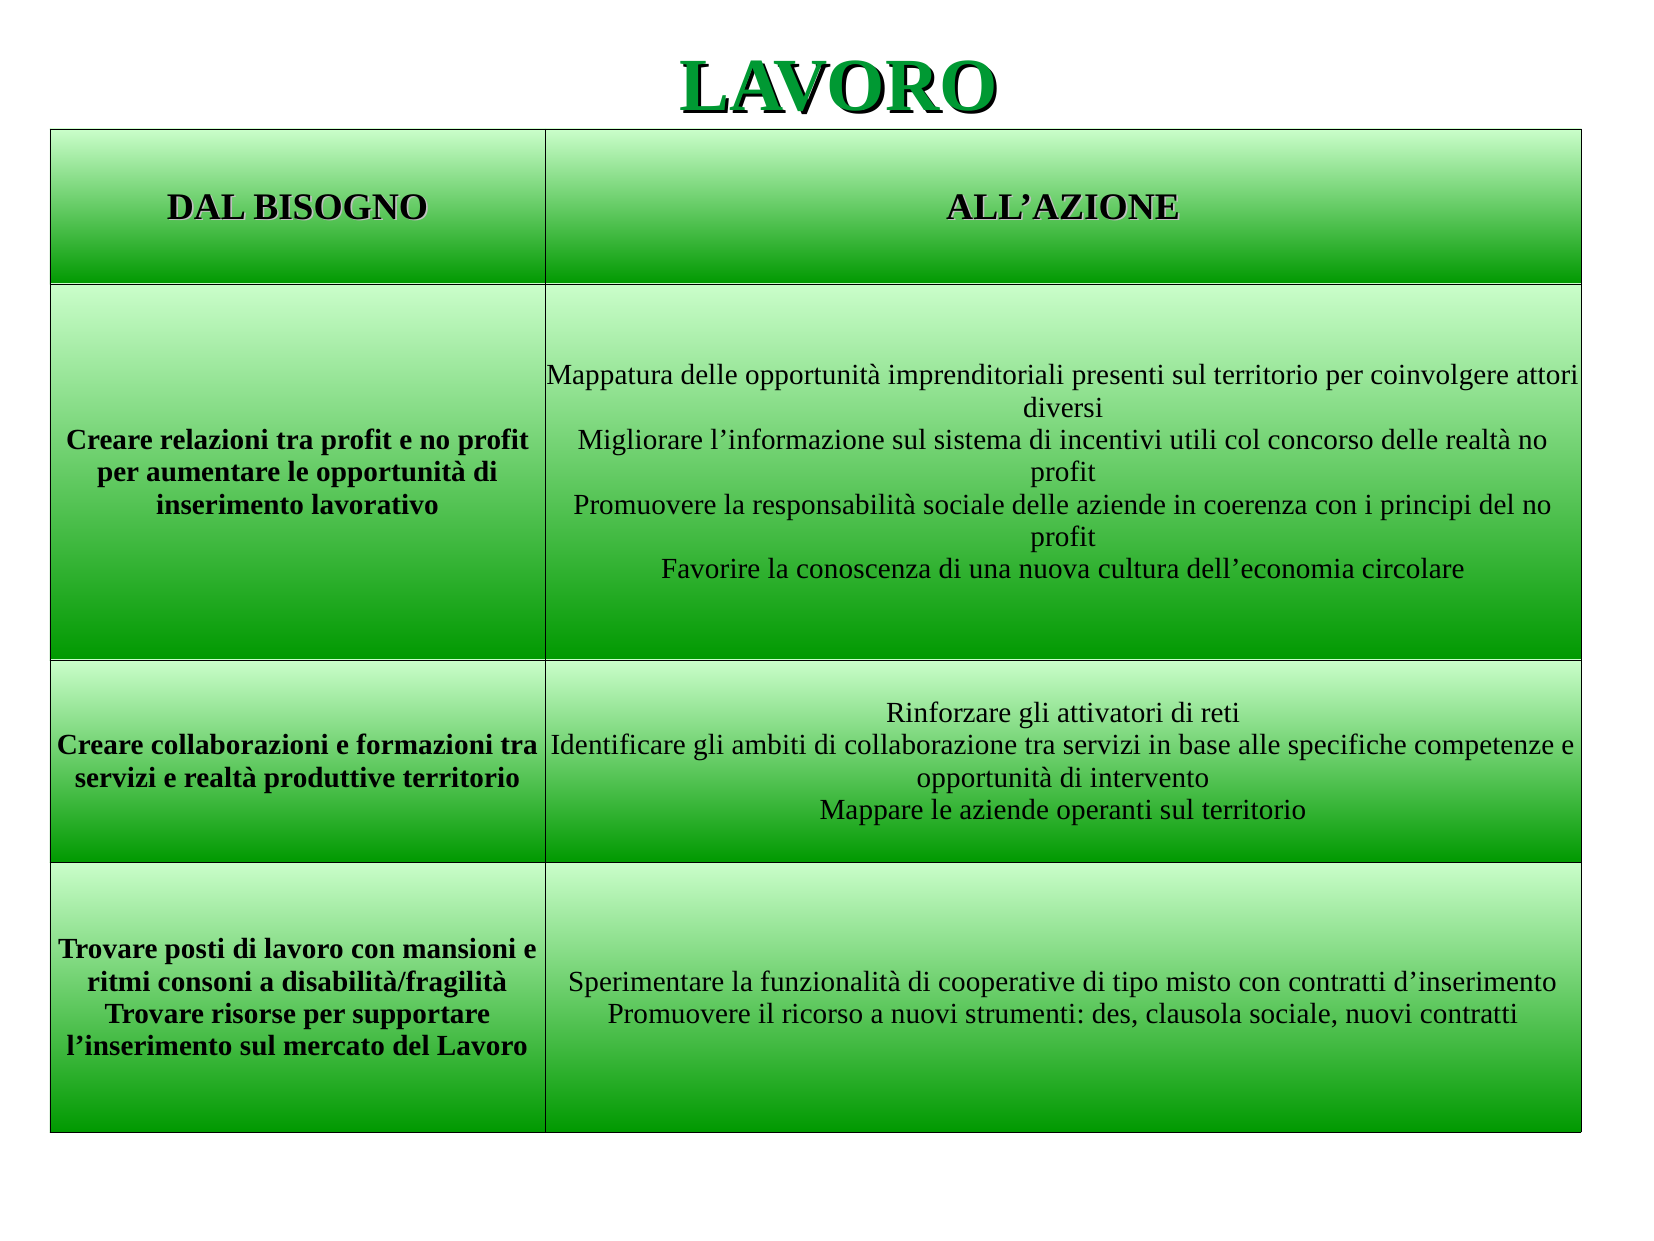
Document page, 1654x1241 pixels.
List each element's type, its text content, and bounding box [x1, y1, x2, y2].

title LAVORO [94, 5, 1583, 166]
table_cell Mappatura delle opportunità imprenditoriali presenti sul territorio per coinvolgere attori diversi Migliorare l’informazione sul sistema di incentivi utili col concorso delle realtà no profit Promuovere la responsabilità sociale delle aziende in coerenza con i principi del no profit Favorire la conoscenza di una nuova cultura dell’economia circolare [546, 285, 1581, 660]
table_cell Creare collaborazioni e formazioni tra servizi e realtà produttive territorio [51, 661, 545, 862]
table_cell Sperimentare la funzionalità di cooperative di tipo misto con contratti d’inserimento Promuovere il ricorso a nuovi strumenti: des, clausola sociale, nuovi contratti [546, 863, 1581, 1132]
table_cell Rinforzare gli attivatori di reti Identificare gli ambiti di collaborazione tra servizi in base alle specifiche competenze e opportunità di intervento Mappare le aziende operanti sul territorio [546, 661, 1581, 862]
table_header ALL’AZIONE [546, 130, 1581, 284]
table_header DAL BISOGNO [51, 130, 545, 284]
table_cell Creare relazioni tra profit e no profit per aumentare le opportunità di inserimento lavorativo [51, 285, 545, 660]
table_cell Trovare posti di lavoro con mansioni e ritmi consoni a disabilità/fragilità Trovare risorse per supportare l’inserimento sul mercato del Lavoro [51, 863, 545, 1132]
